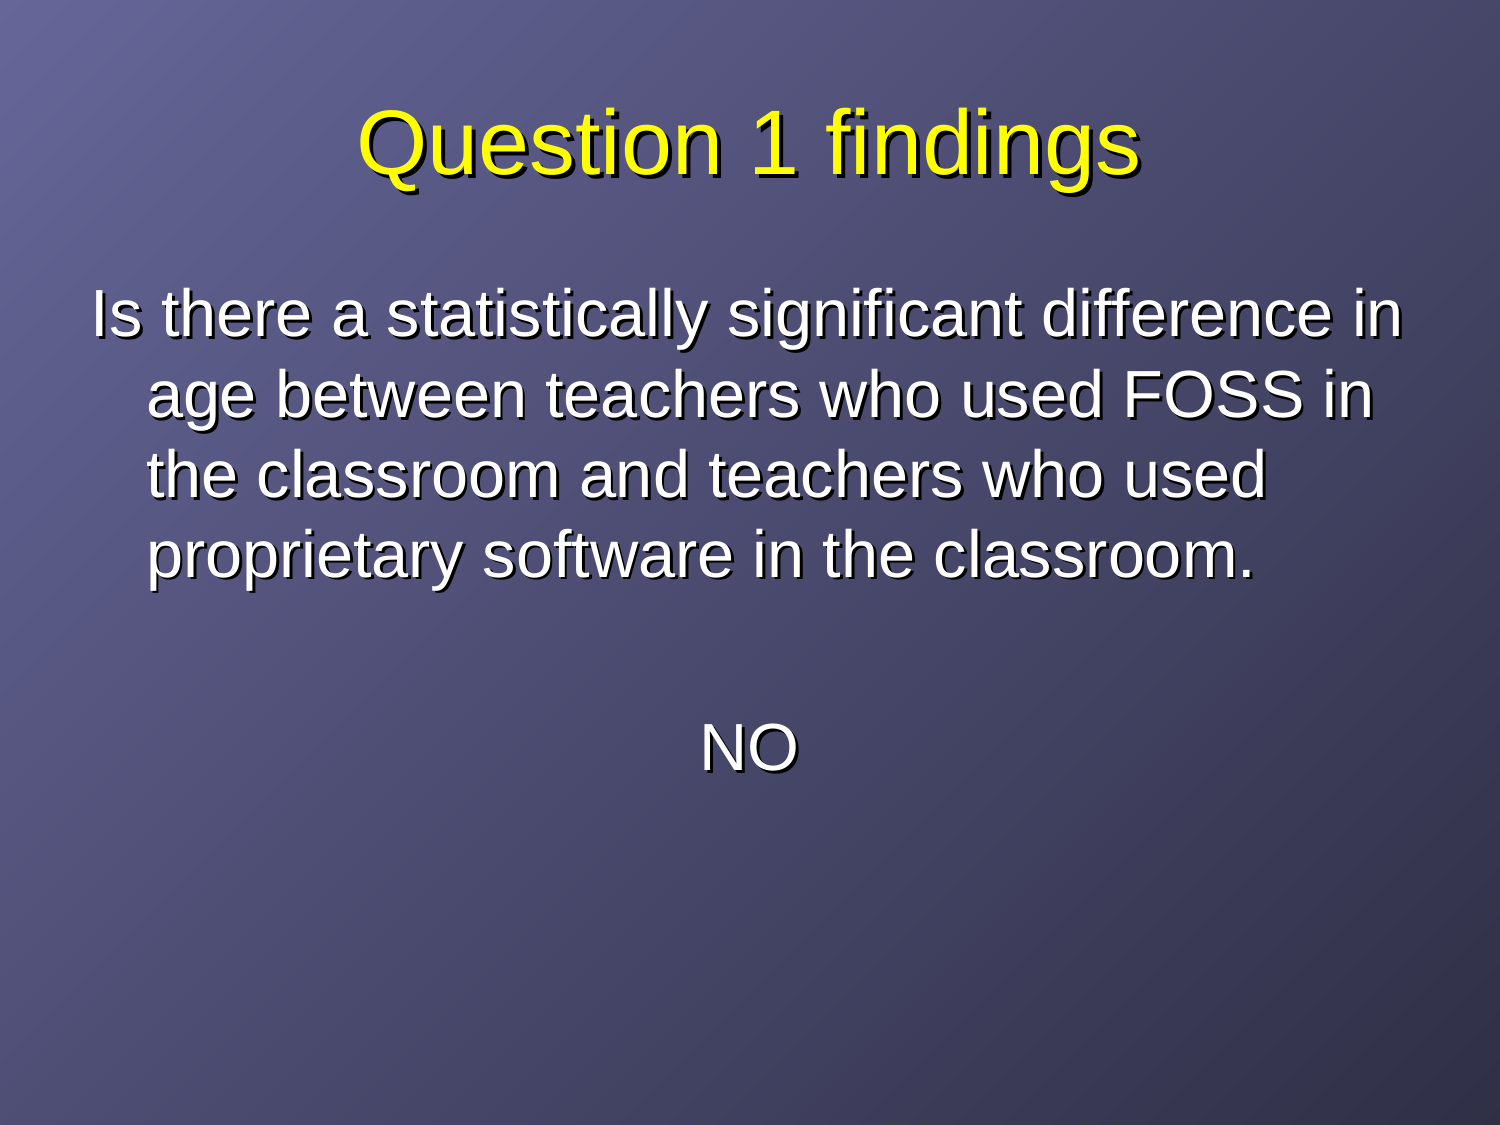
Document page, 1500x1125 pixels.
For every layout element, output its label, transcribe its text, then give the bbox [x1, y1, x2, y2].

title Question 1 findings [75, 45, 1424, 232]
list Is there a statistically significant difference in age between teachers who used FOSS in the classroom and teachers who used proprietary software in the classroom. NO [75, 262, 1424, 1005]
